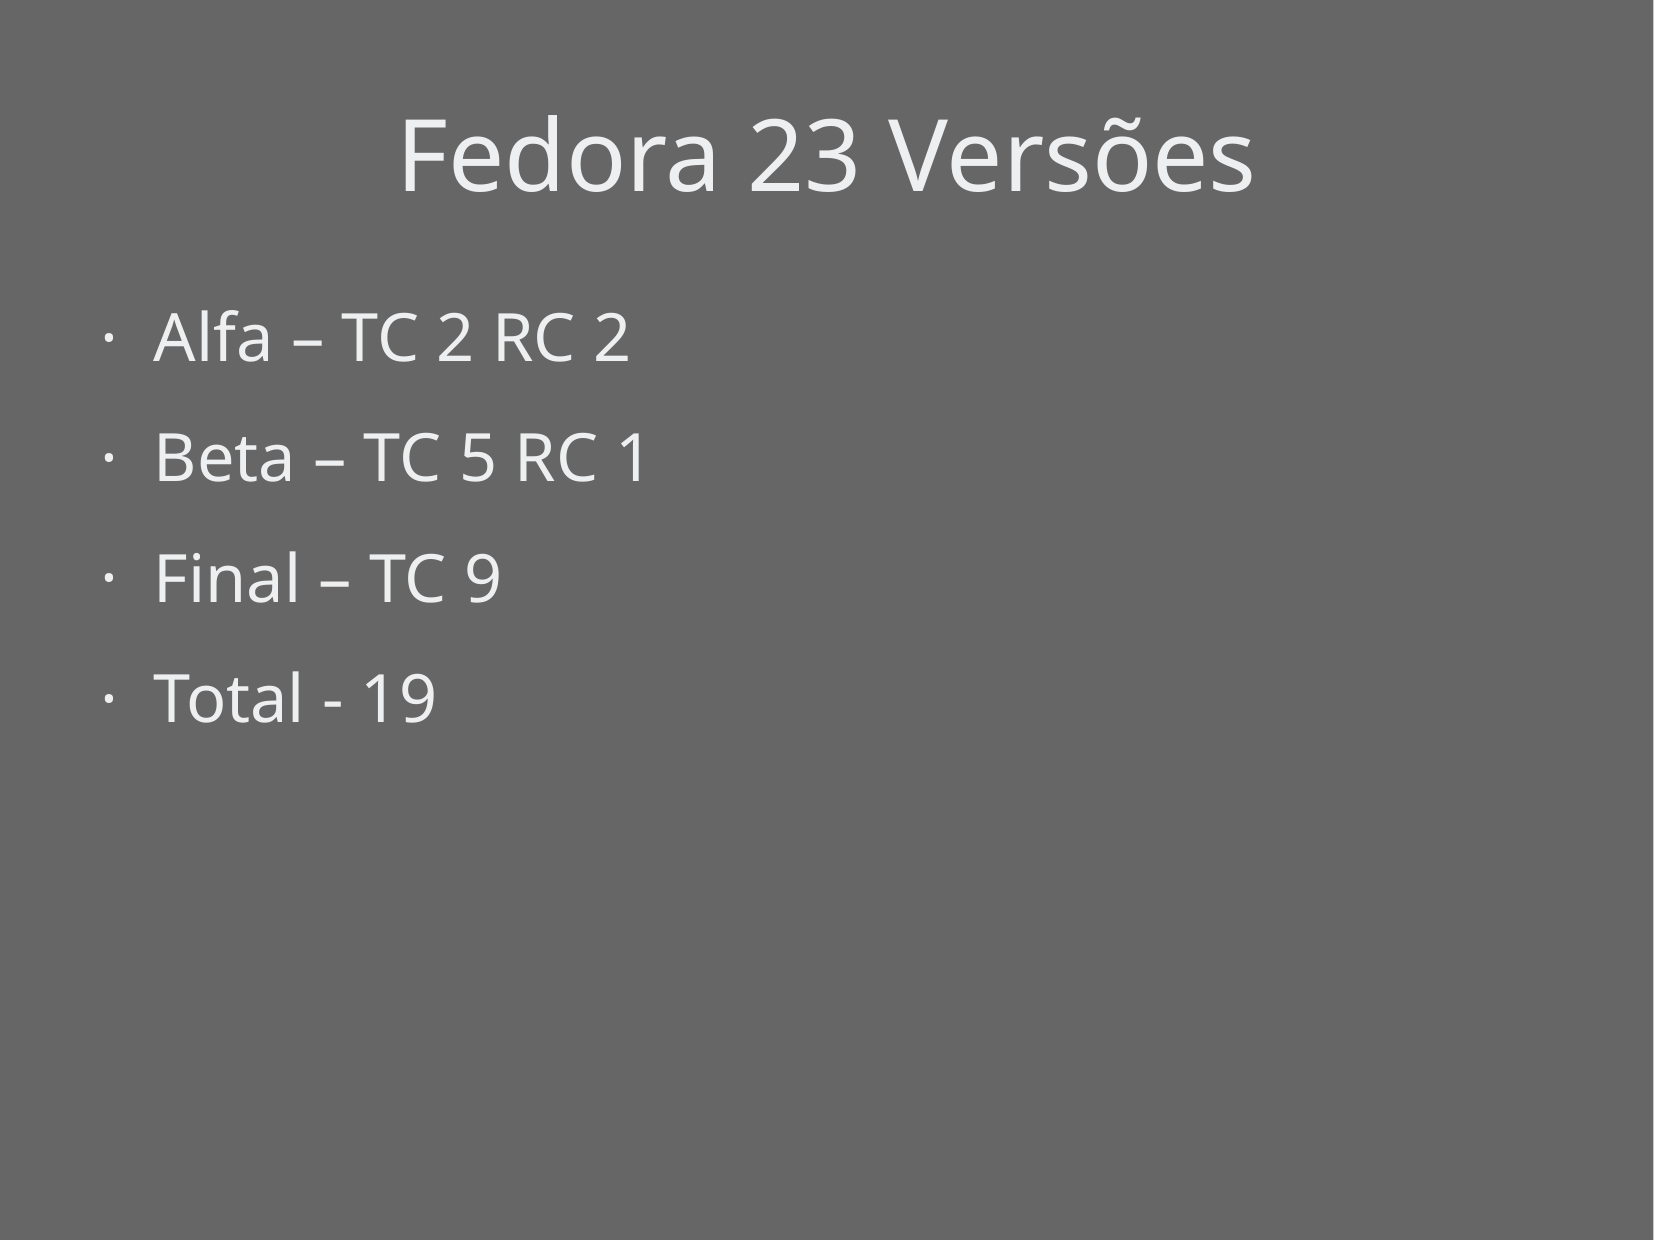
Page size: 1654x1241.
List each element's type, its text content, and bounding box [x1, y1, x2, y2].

title Fedora 23 Versões [82, 49, 1571, 257]
list Alfa – TC 2 RC 2 Beta – TC 5 RC 1 Final – TC 9 Total - 19 [82, 290, 1571, 1010]
